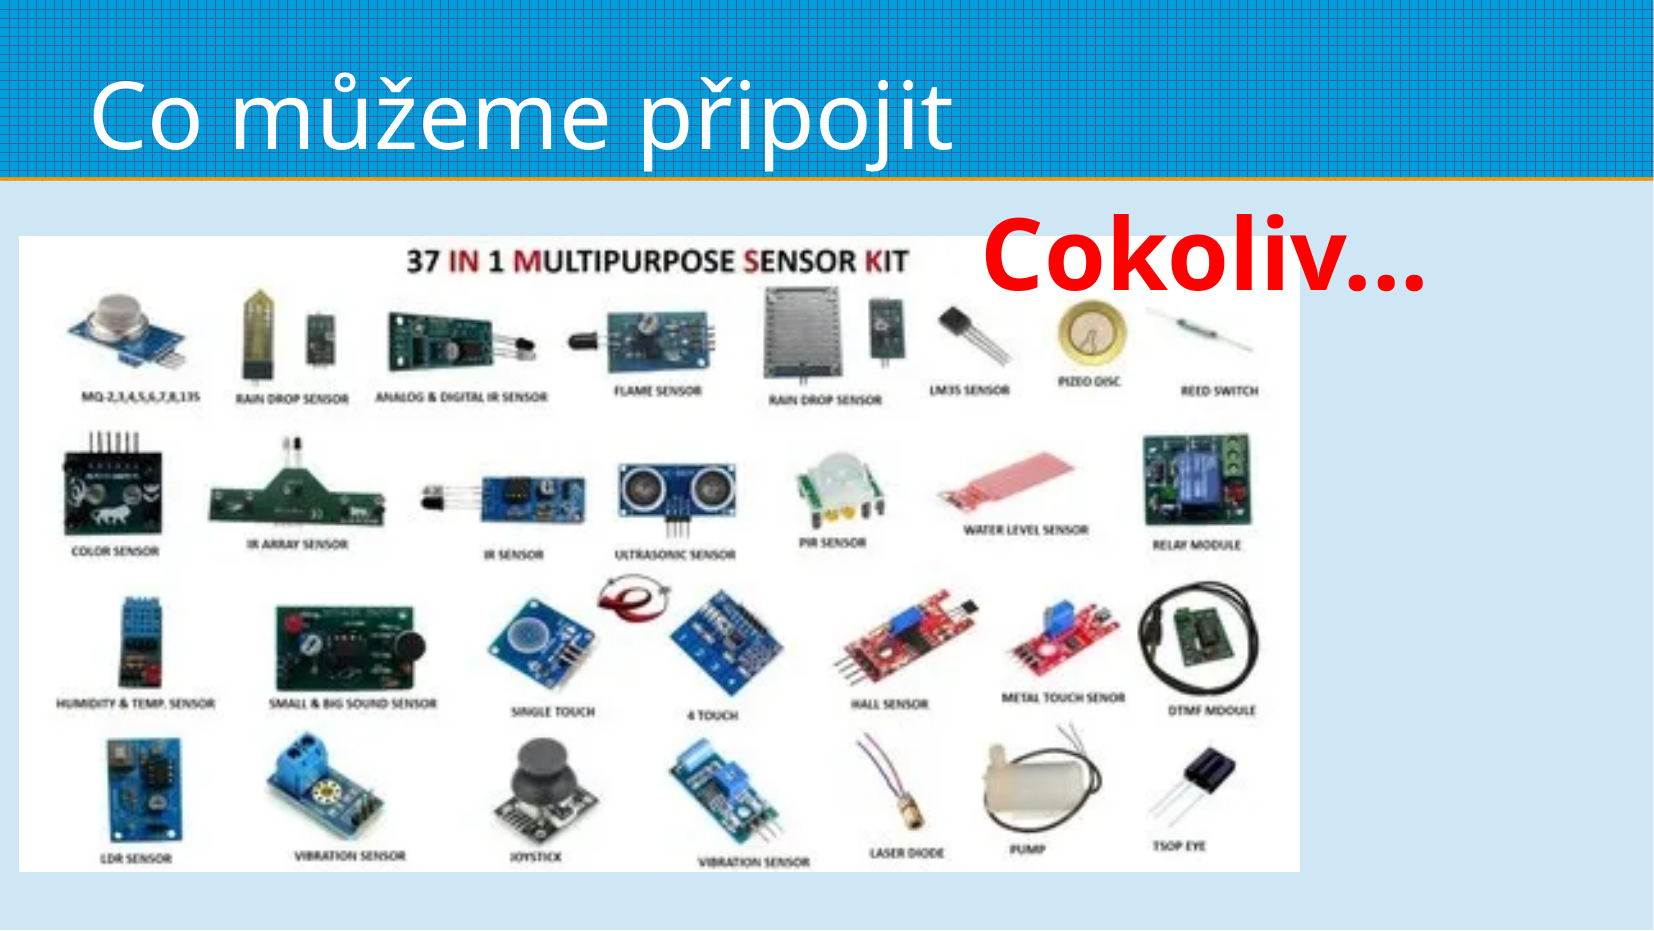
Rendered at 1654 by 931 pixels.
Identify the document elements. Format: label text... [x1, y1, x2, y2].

title Co můžeme připojit [88, 14, 1565, 178]
text_box Cokoliv... [974, 177, 1477, 326]
picture [19, 236, 1300, 872]
